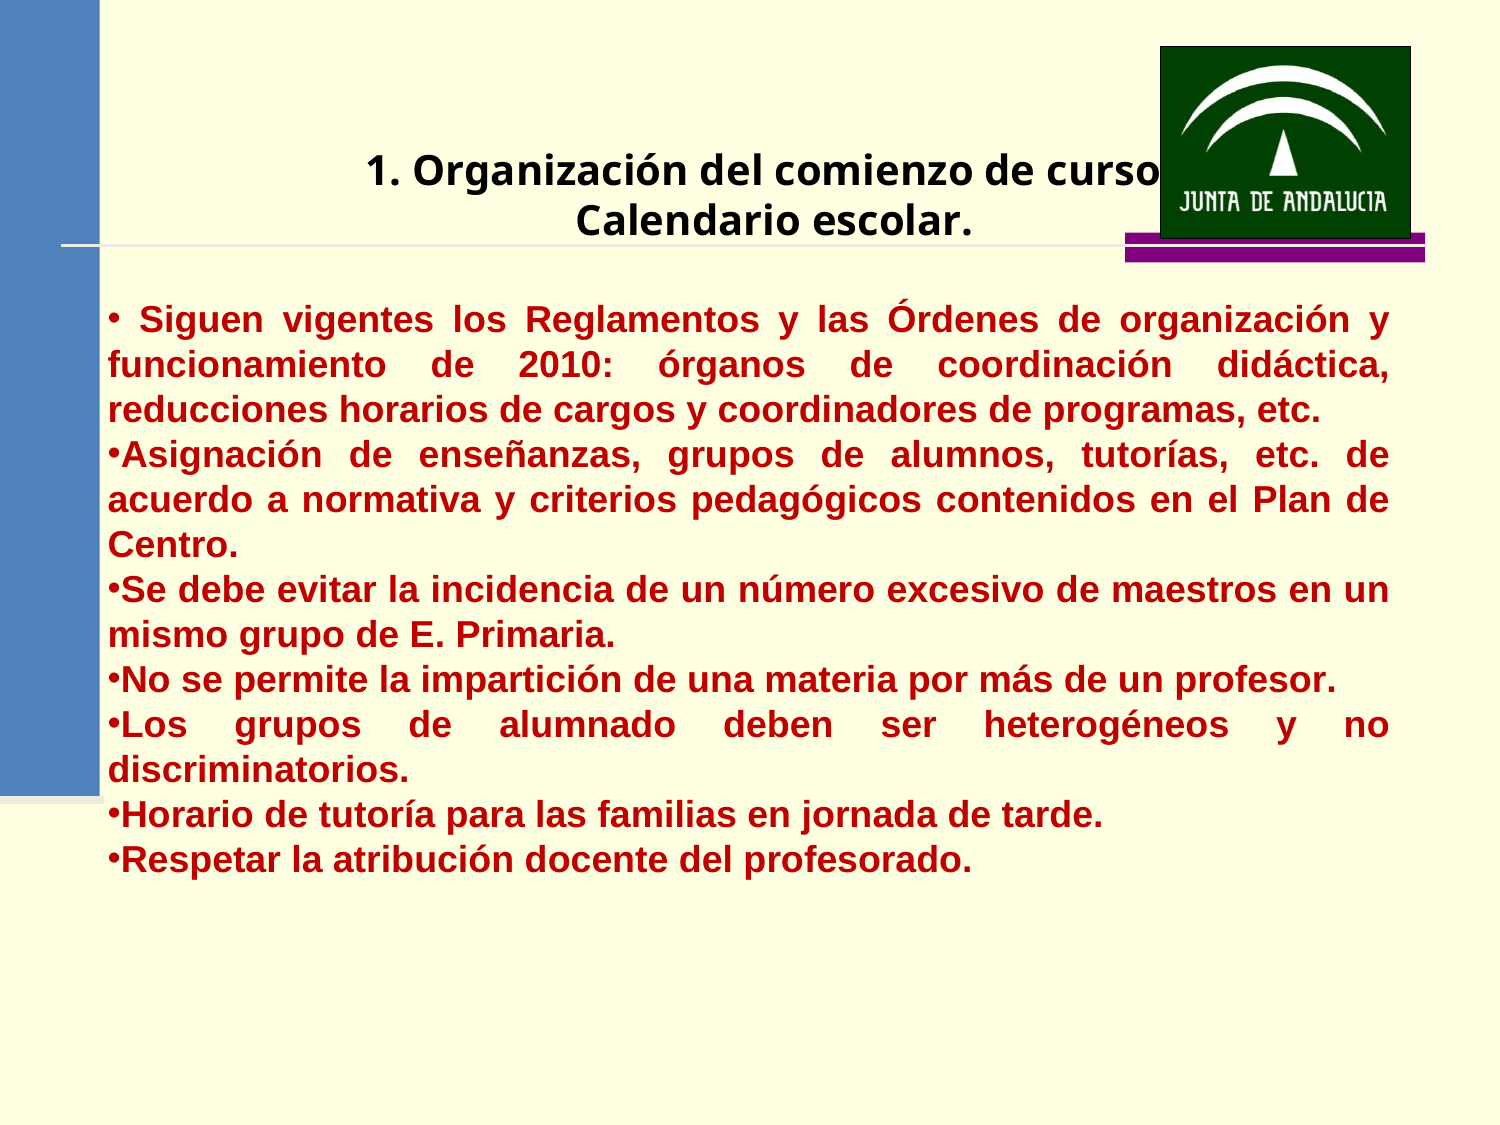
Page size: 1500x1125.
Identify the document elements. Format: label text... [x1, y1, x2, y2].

picture [1160, 46, 1410, 239]
text_box Siguen vigentes los Reglamentos y las Órdenes de organización y funcionamiento de 2010: órganos de coordinación didáctica, reducciones horarios de cargos y coordinadores de programas, etc. Asignación de enseñanzas, grupos de alumnos, tutorías, etc. de acuerdo a normativa y criterios pedagógicos contenidos en el Plan de Centro. Se debe evitar la incidencia de un número excesivo de maestros en un mismo grupo de E. Primaria. No se permite la impartición de una materia por más de un profesor. Los grupos de alumnado deben ser heterogéneos y no discriminatorios. Horario de tutoría para las familias en jornada de tarde. Respetar la atribución docente del profesorado. [92, 287, 1406, 1079]
text_box 1. Organización del comienzo de curso. Calendario escolar. [124, 124, 1426, 313]
